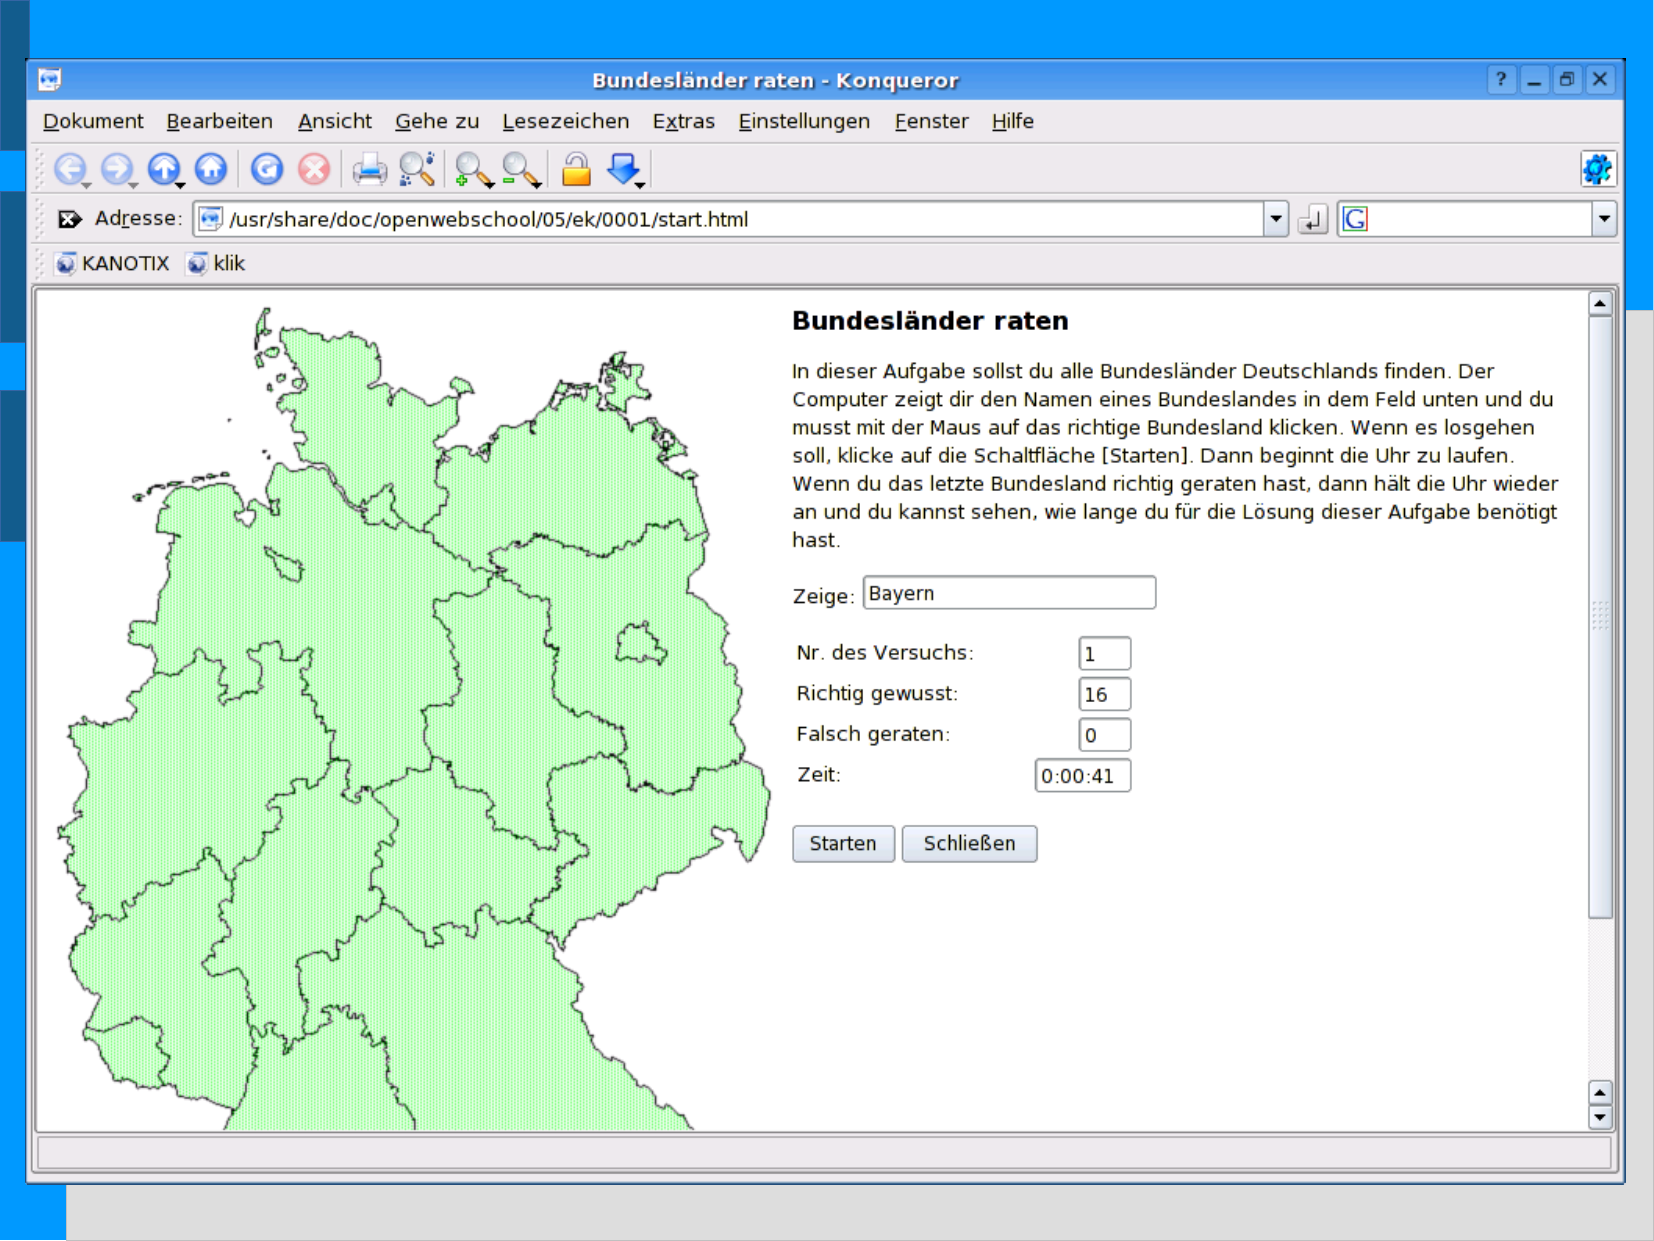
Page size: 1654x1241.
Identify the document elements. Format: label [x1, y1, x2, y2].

picture [25, 58, 1626, 1186]
